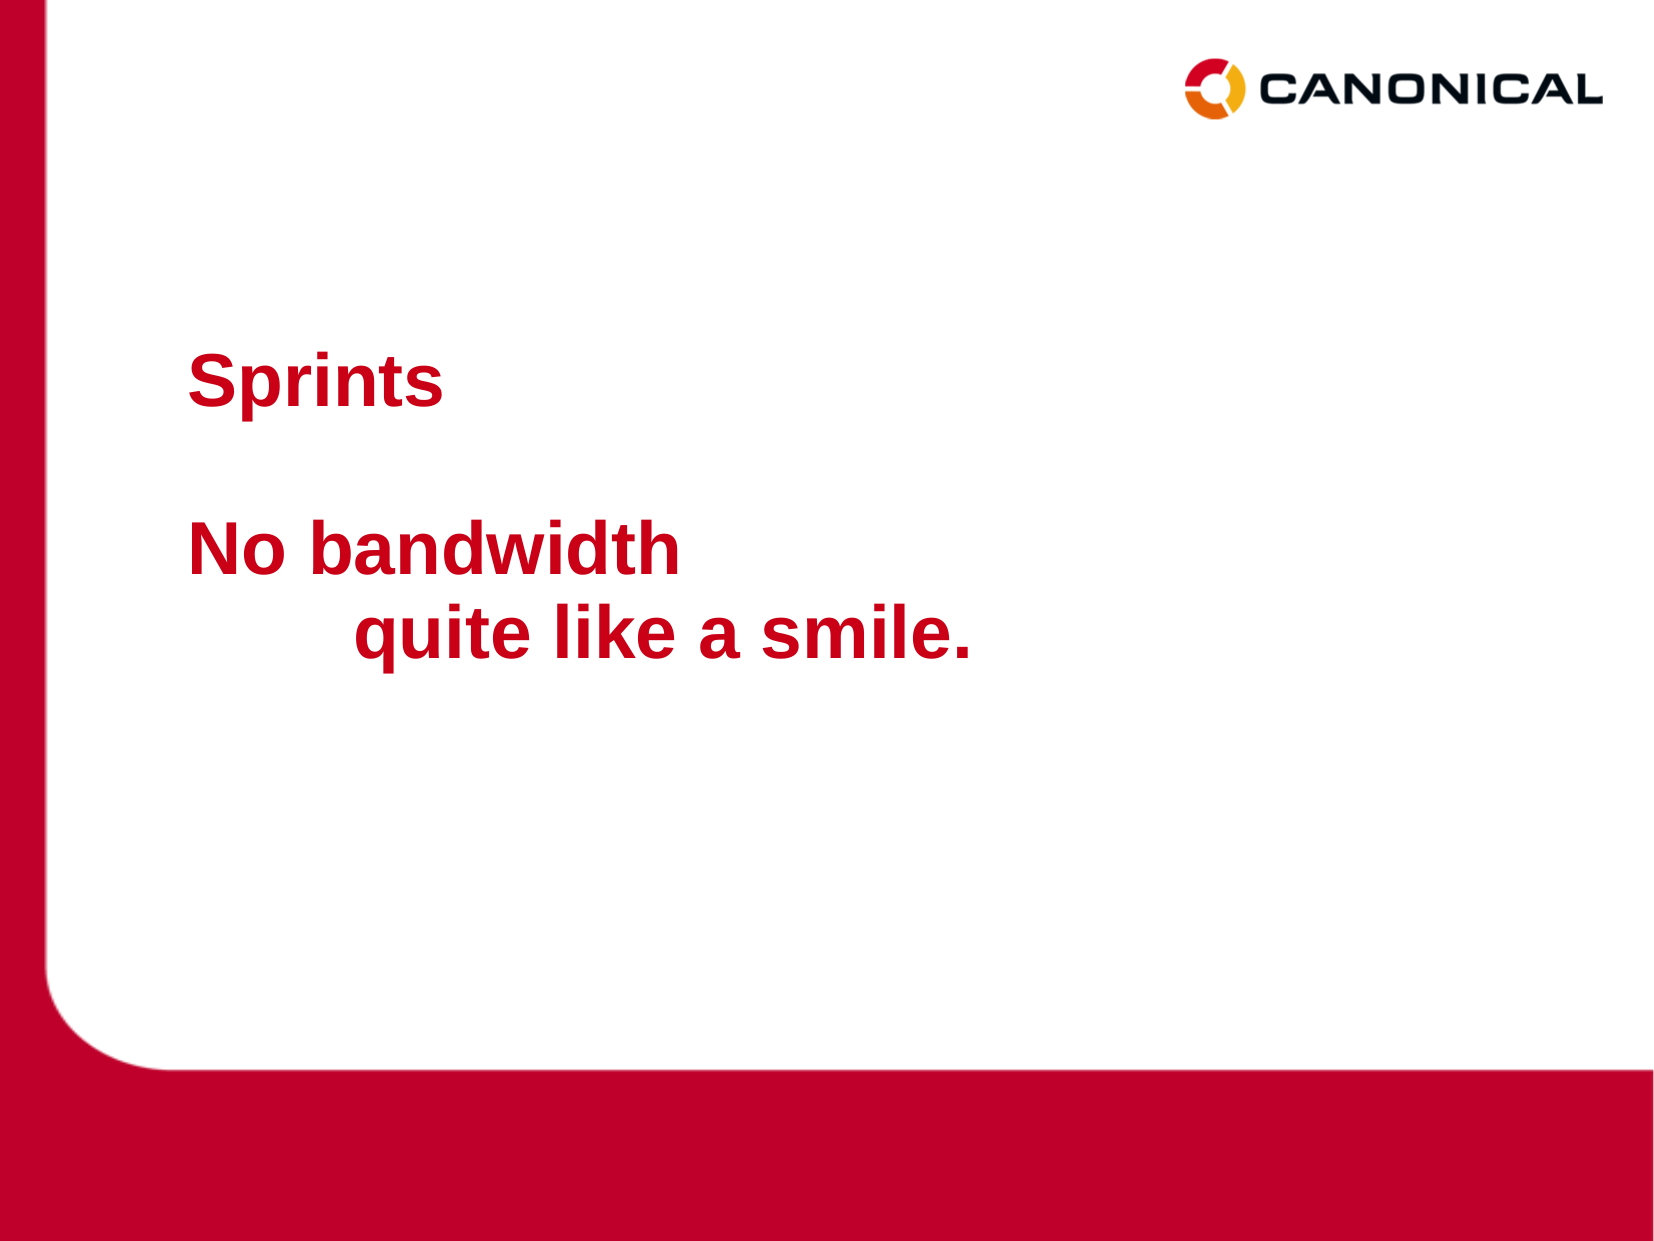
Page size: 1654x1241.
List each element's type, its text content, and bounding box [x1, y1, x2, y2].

title Sprints No bandwidth quite like a smile. [187, 150, 1571, 863]
picture [0, 0, 1654, 1241]
